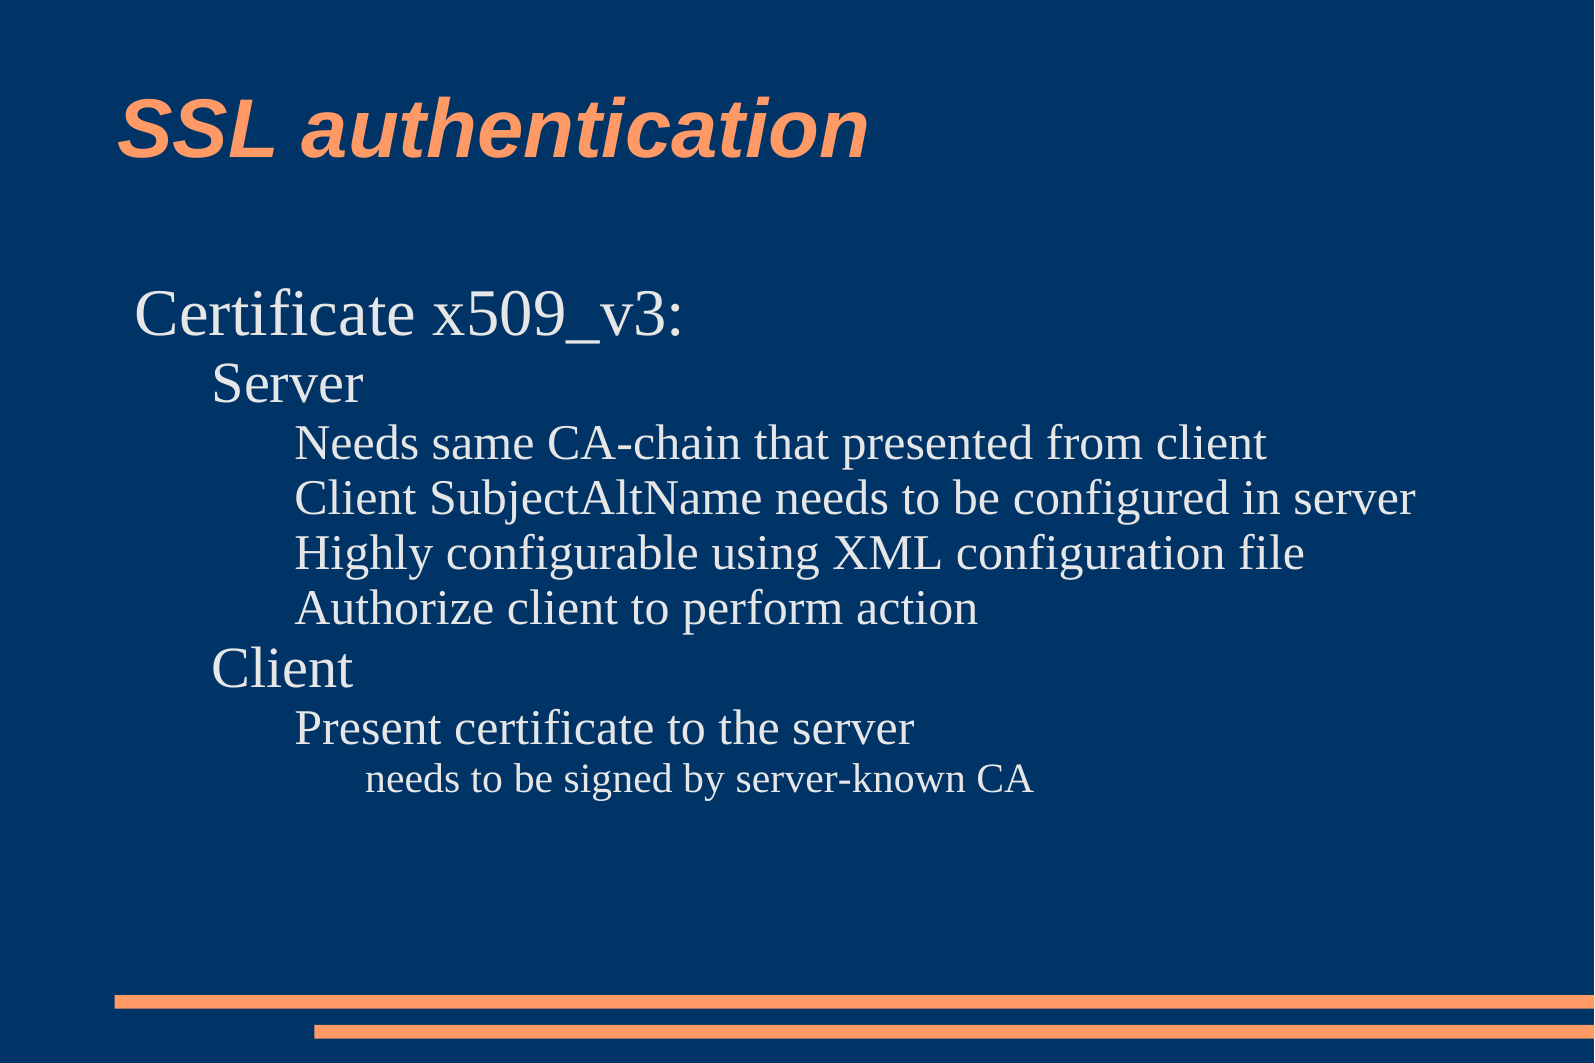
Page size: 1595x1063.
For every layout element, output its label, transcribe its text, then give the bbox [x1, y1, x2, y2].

title SSL authentication [117, 39, 1479, 218]
list Certificate x509_v3: Server Needs same CA-chain that presented from client Client SubjectAltName needs to be configured in server Highly configurable using XML configuration file Authorize client to perform action Client Present certificate to the server needs to be signed by server-known CA [117, 276, 1505, 971]
